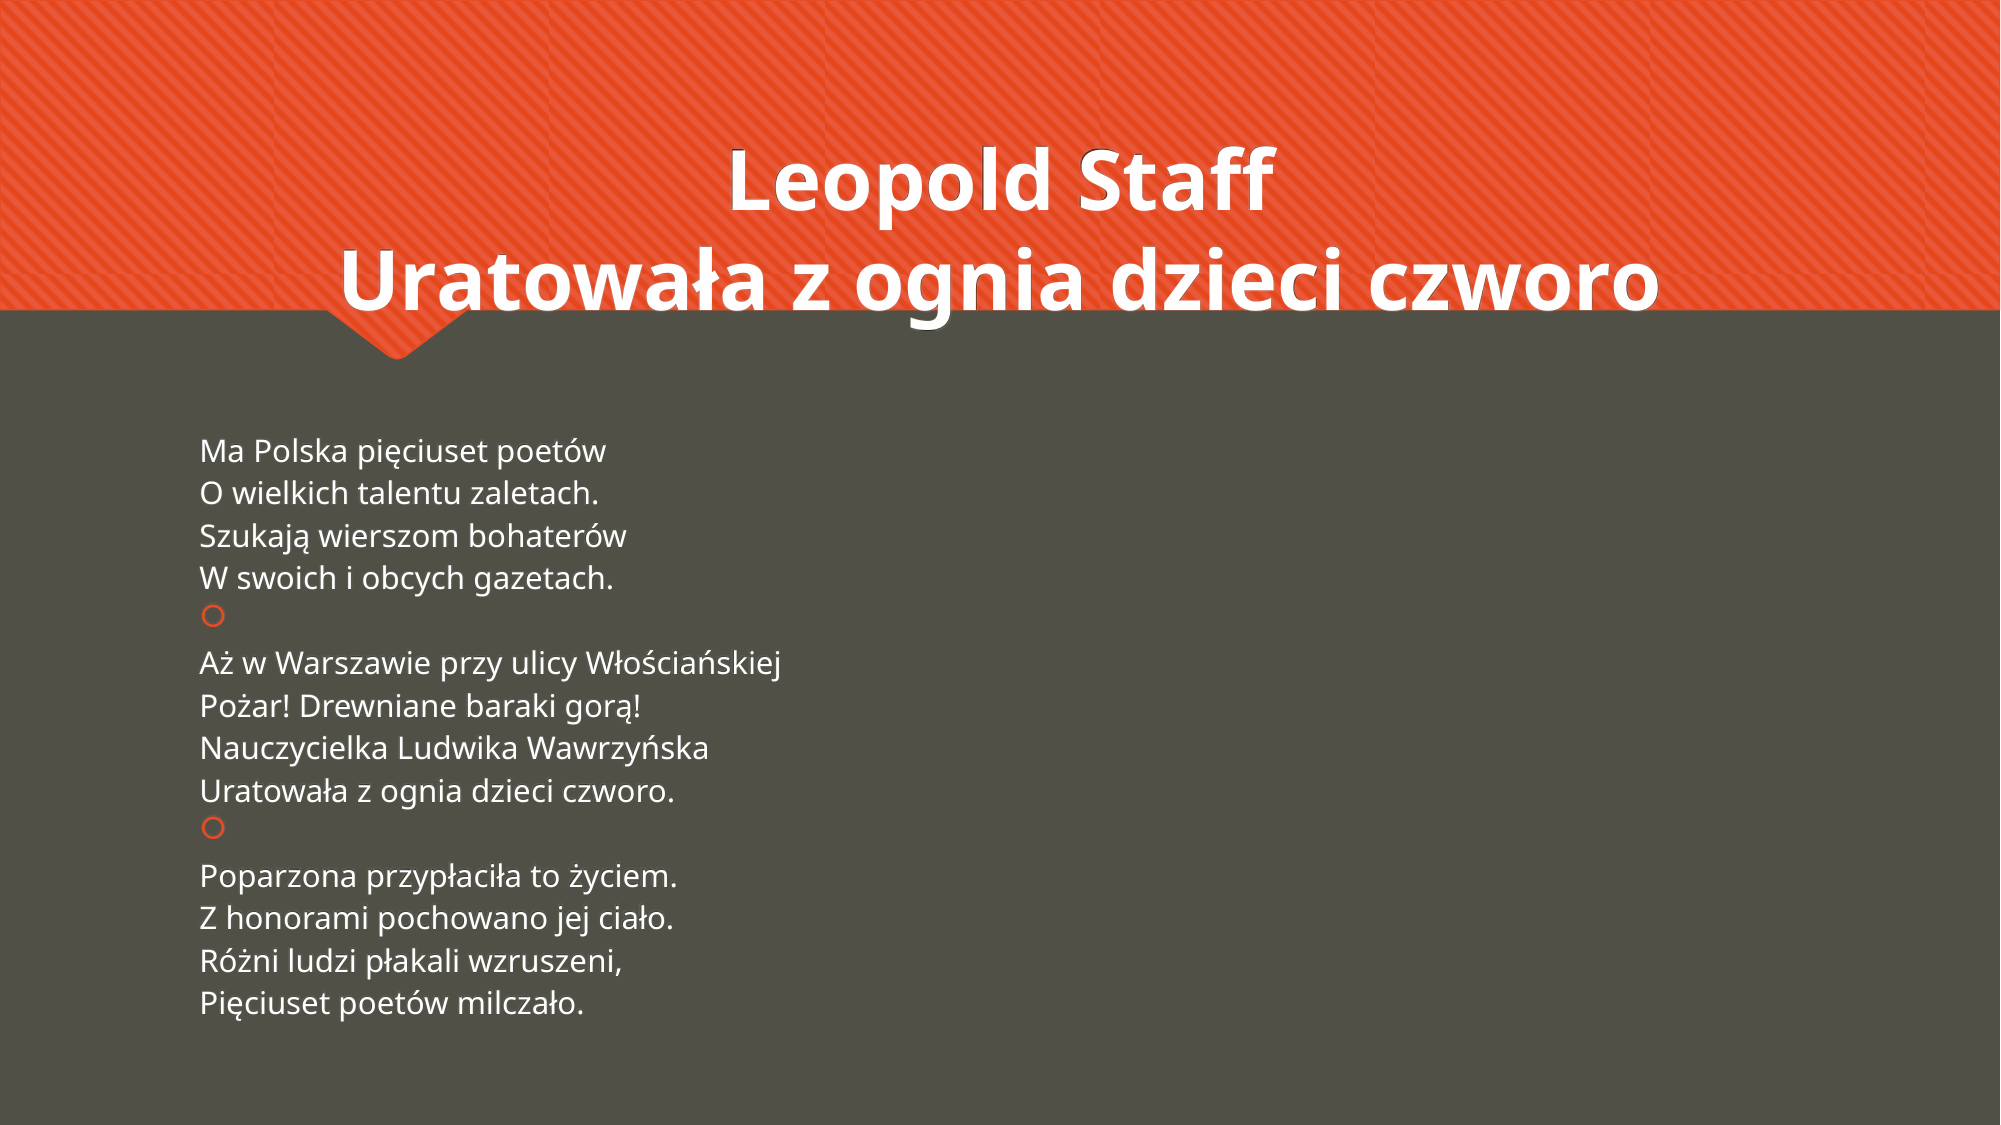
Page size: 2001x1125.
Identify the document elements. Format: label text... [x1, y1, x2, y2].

title Leopold Staff Uratowała z ognia dzieci czworo [132, 119, 1868, 279]
list Ma Pol­ska pię­ciu­set po­etów O wiel­kich ta­len­tu za­le­tach. Szu­ka­ją wier­szom bo­ha­te­rów W swo­ich i ob­cych ga­ze­tach. Aż w War­sza­wie przy uli­cy Wło­ściań­skiej Po­żar! Drew­nia­ne ba­ra­ki gorą! Na­uczy­ciel­ka Lu­dwi­ka Waw­rzyń­ska Ura­to­wa­ła z ognia dzie­ci czwo­ro. Po­pa­rzo­na przy­pła­ci­ła to ży­ciem. Z ho­no­ra­mi po­cho­wa­no jej cia­ło. Róż­ni lu­dzi pła­ka­li wzru­sze­ni, Pię­ciu­set po­etów mil­cza­ło. [184, 366, 867, 1093]
